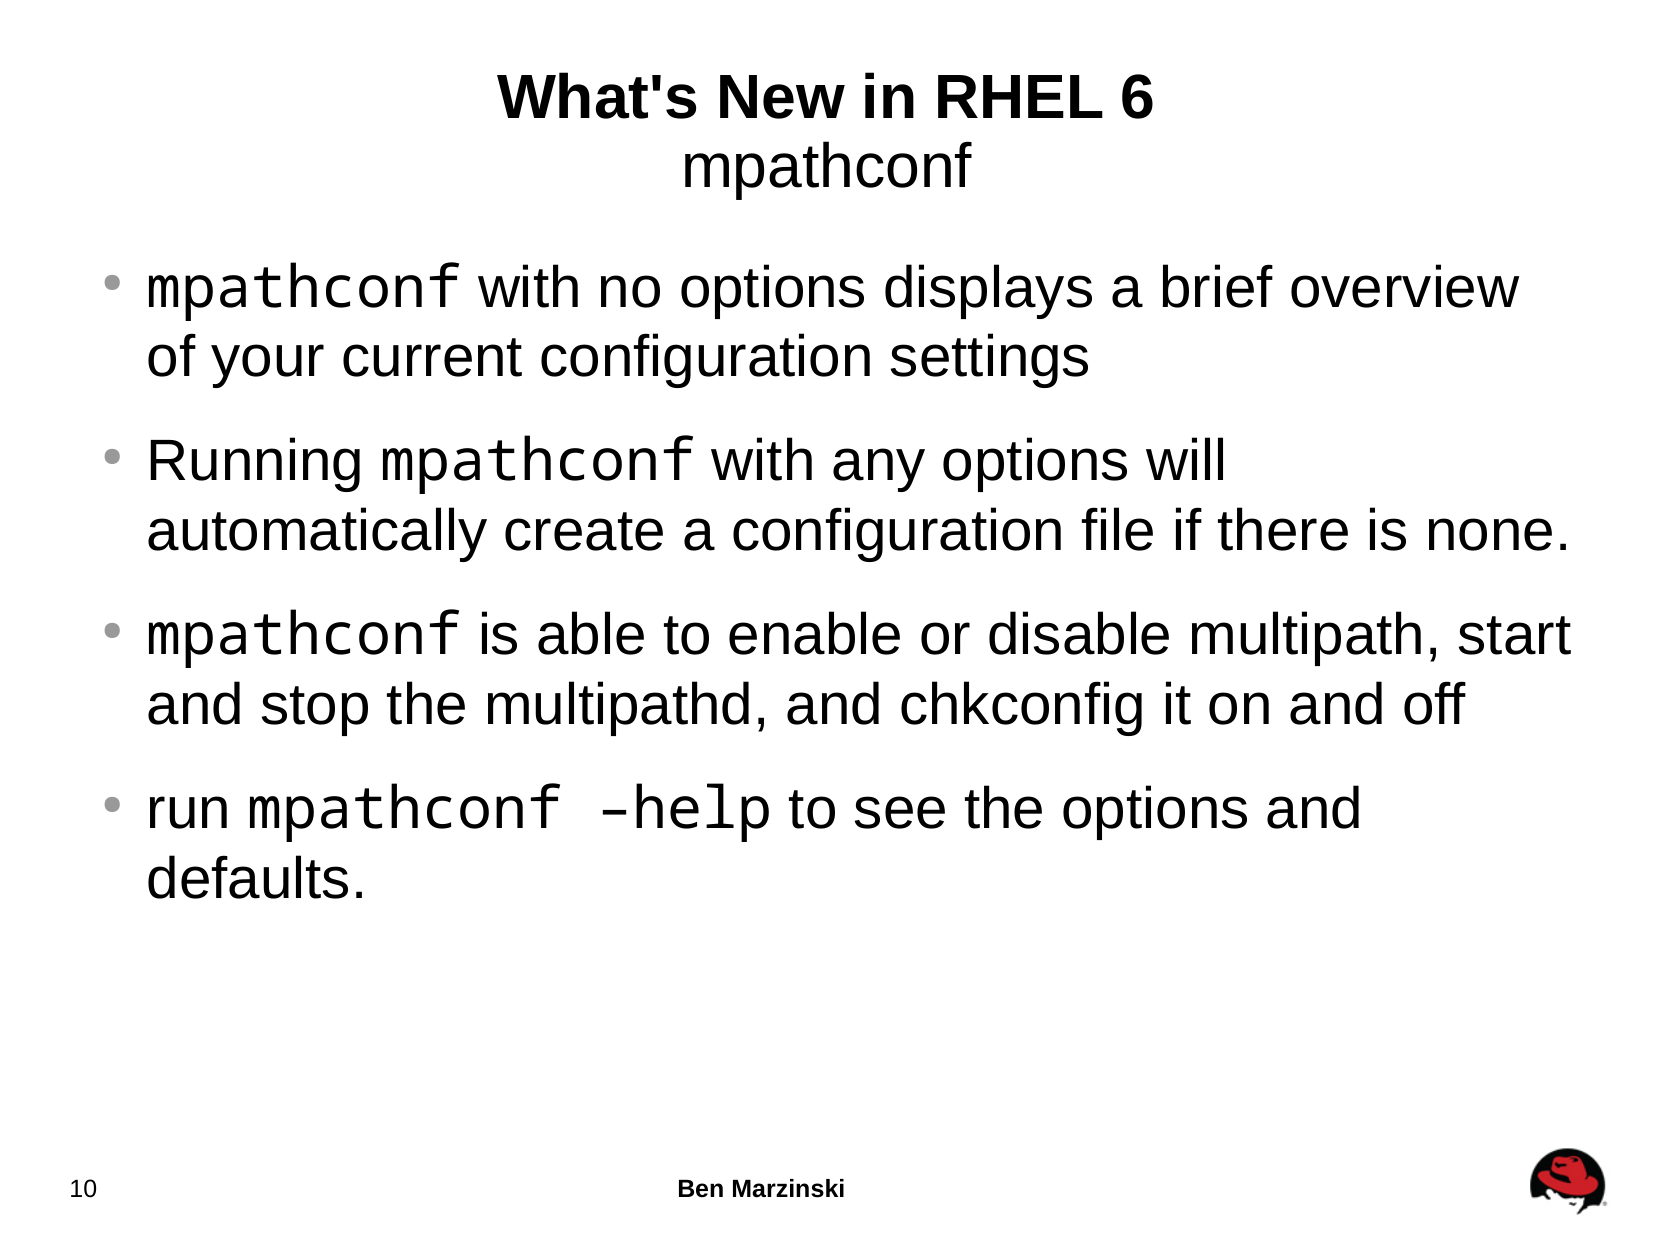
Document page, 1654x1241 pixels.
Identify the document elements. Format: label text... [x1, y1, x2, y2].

title What's New in RHEL 6 mpathconf [82, 37, 1571, 226]
picture [1529, 1146, 1613, 1224]
list mpathconf with no options displays a brief overview of your current configuration settings Running mpathconf with any options will automatically create a configuration file if there is none. mpathconf is able to enable or disable multipath, start and stop the multipathd, and chkconfig it on and off run mpathconf –help to see the options and defaults. [86, 244, 1576, 1039]
